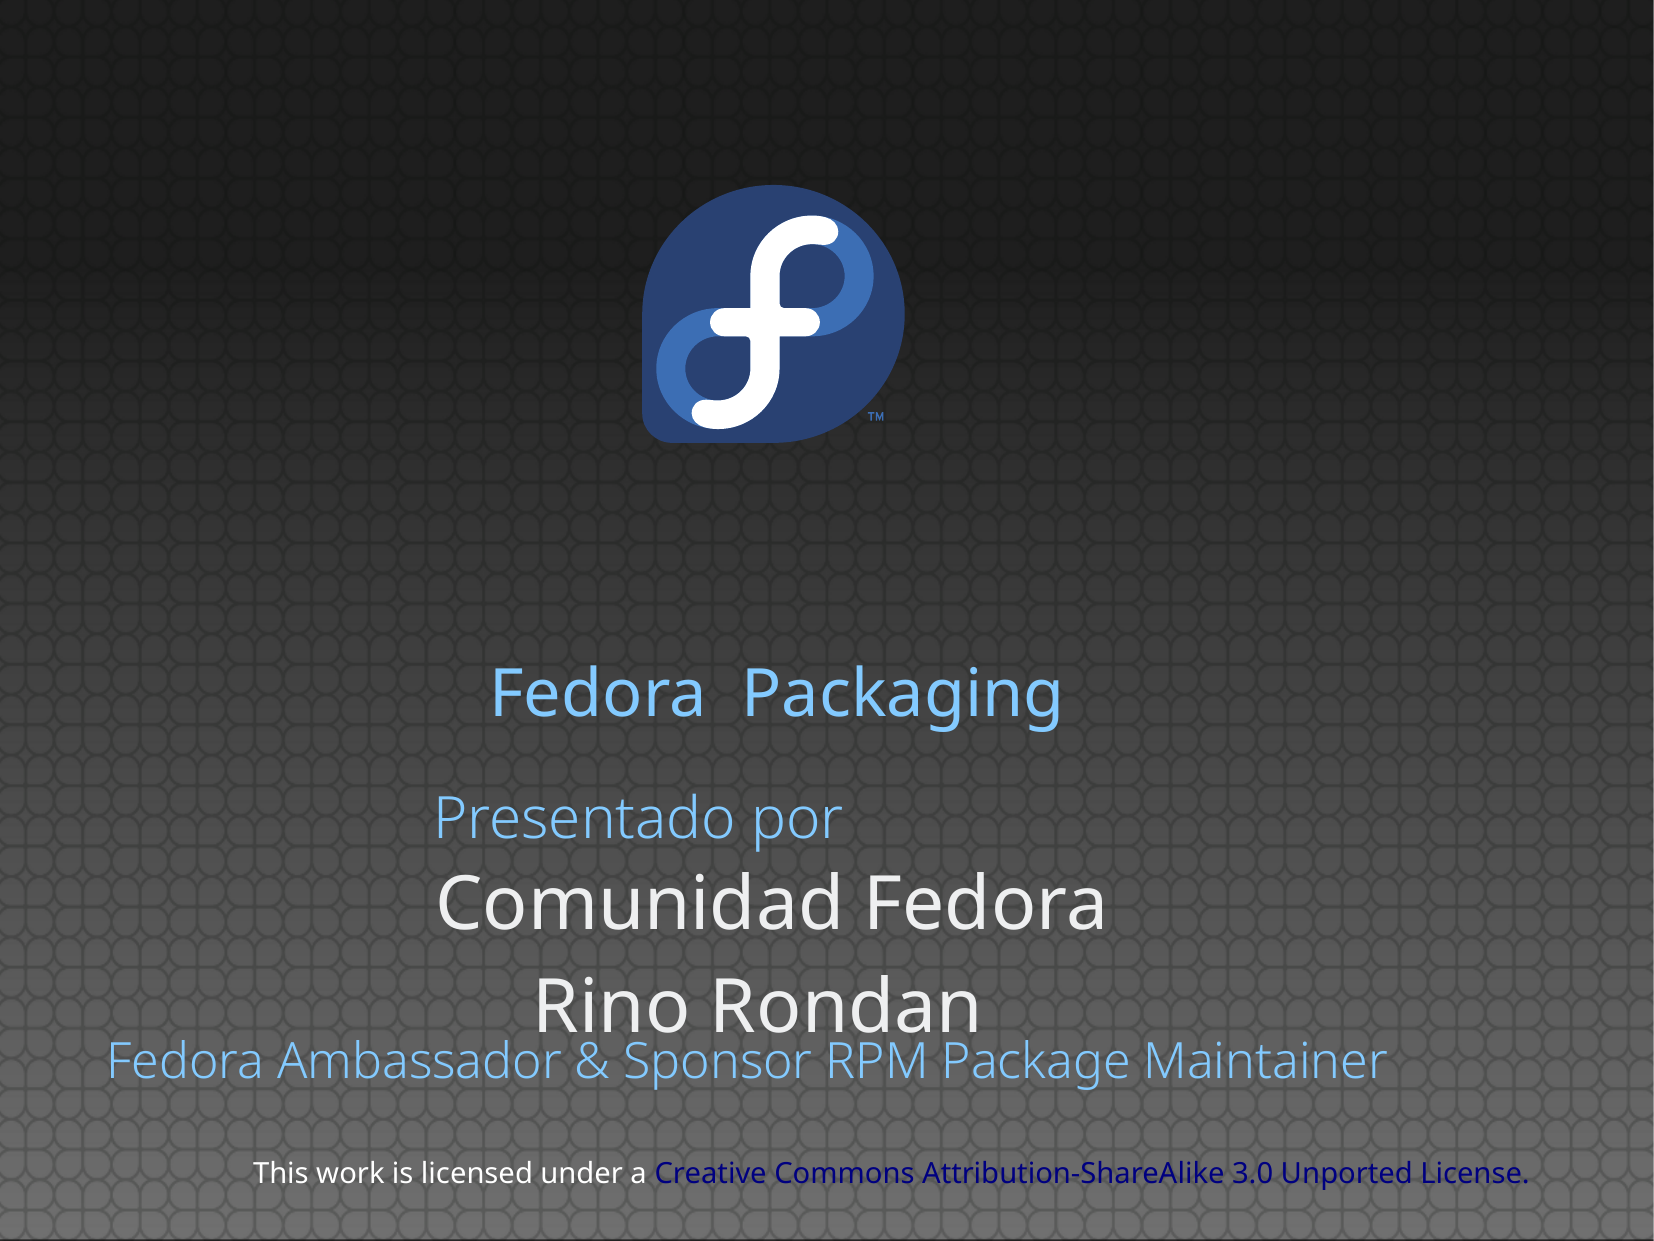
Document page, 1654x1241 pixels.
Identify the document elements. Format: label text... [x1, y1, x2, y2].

text_box Presentado por [418, 769, 891, 852]
picture [0, 0, 1654, 1241]
text_box This work is licensed under a Creative Commons Attribution-ShareAlike 3.0 Unported License. [142, 1144, 1546, 1229]
subtitle Fedora Packaging [473, 594, 1099, 787]
text_box Fedora Ambassador & Sponsor RPM Package Maintainer [91, 1018, 1521, 1092]
text_box Comunidad Fedora Rino Rondan [420, 842, 1186, 1009]
